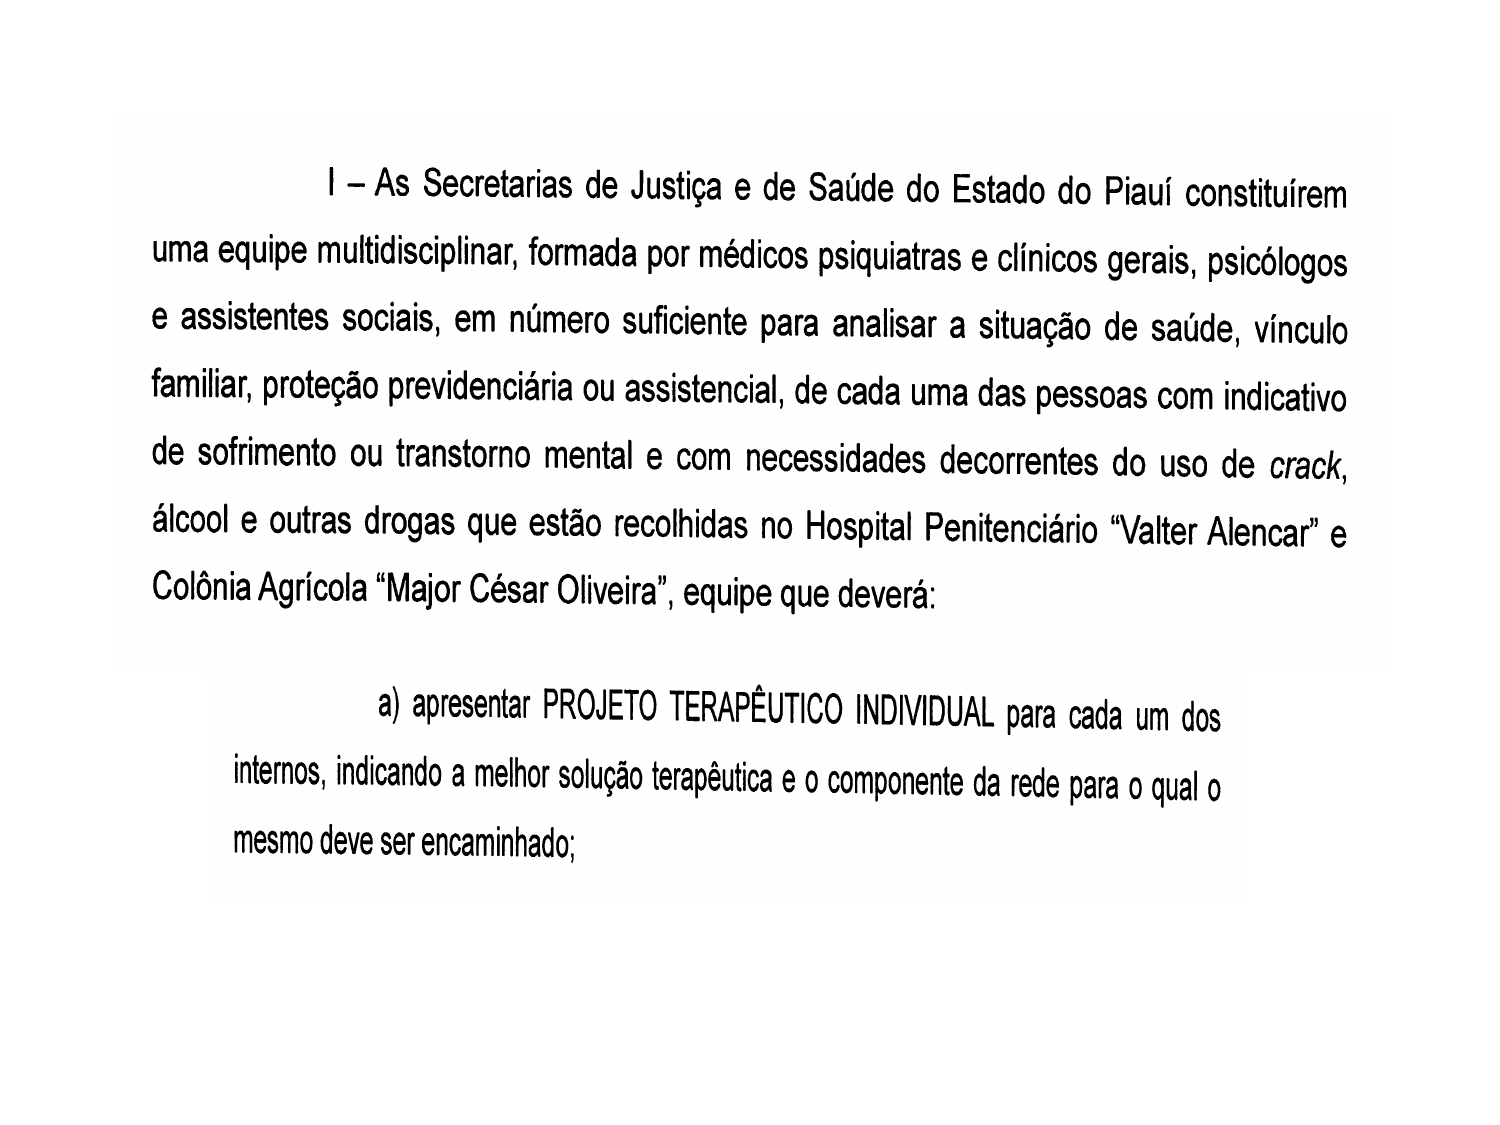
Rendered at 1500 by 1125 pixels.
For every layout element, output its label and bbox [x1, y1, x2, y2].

picture [113, 116, 1390, 905]
